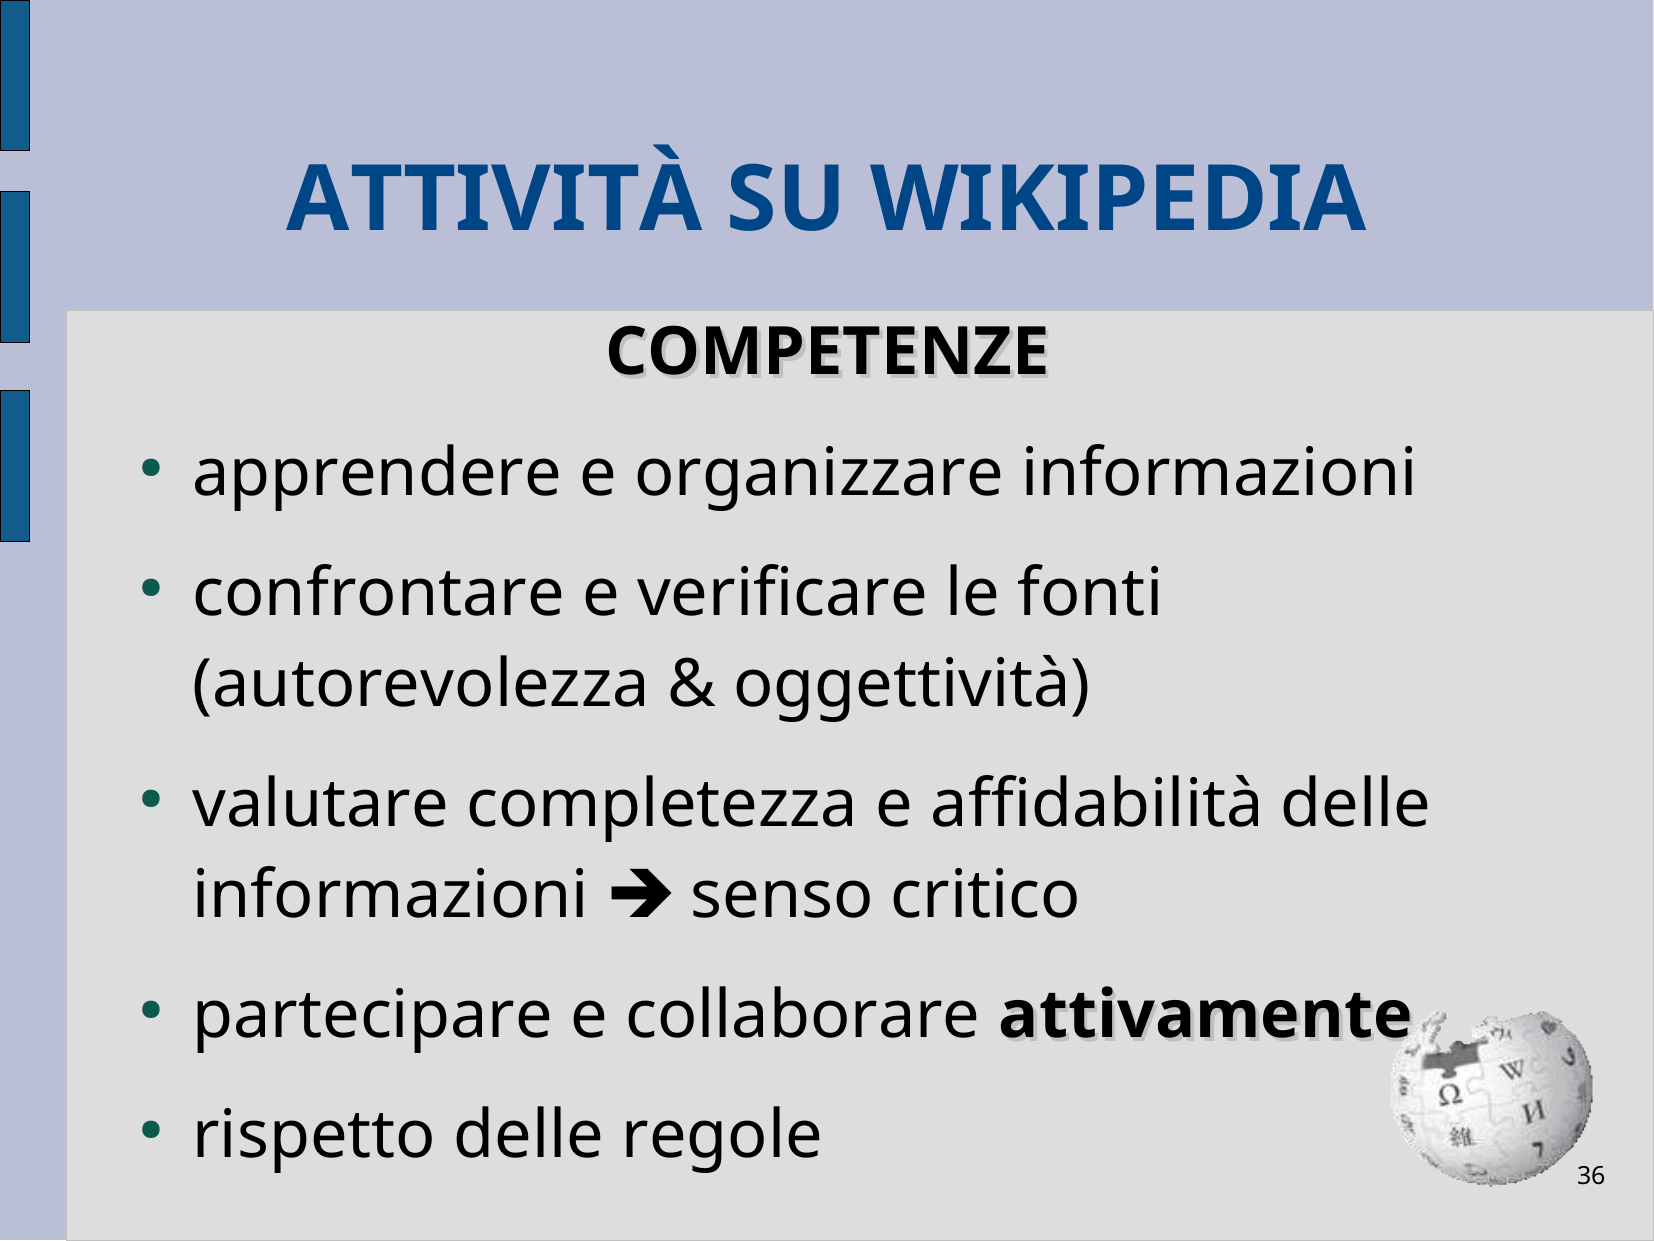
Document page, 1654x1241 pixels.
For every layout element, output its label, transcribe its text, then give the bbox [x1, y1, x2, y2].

title ATTIVITÀ SU WIKIPEDIA [121, 91, 1534, 299]
list COMPETENZE apprendere e organizzare informazioni confrontare e verificare le fonti (autorevolezza & oggettività) valutare completezza e affidabilità delle informazioni  senso critico partecipare e collaborare attivamente rispetto delle regole [121, 303, 1534, 1196]
text_box <numero> [1529, 1151, 1654, 1194]
picture [1388, 990, 1595, 1188]
